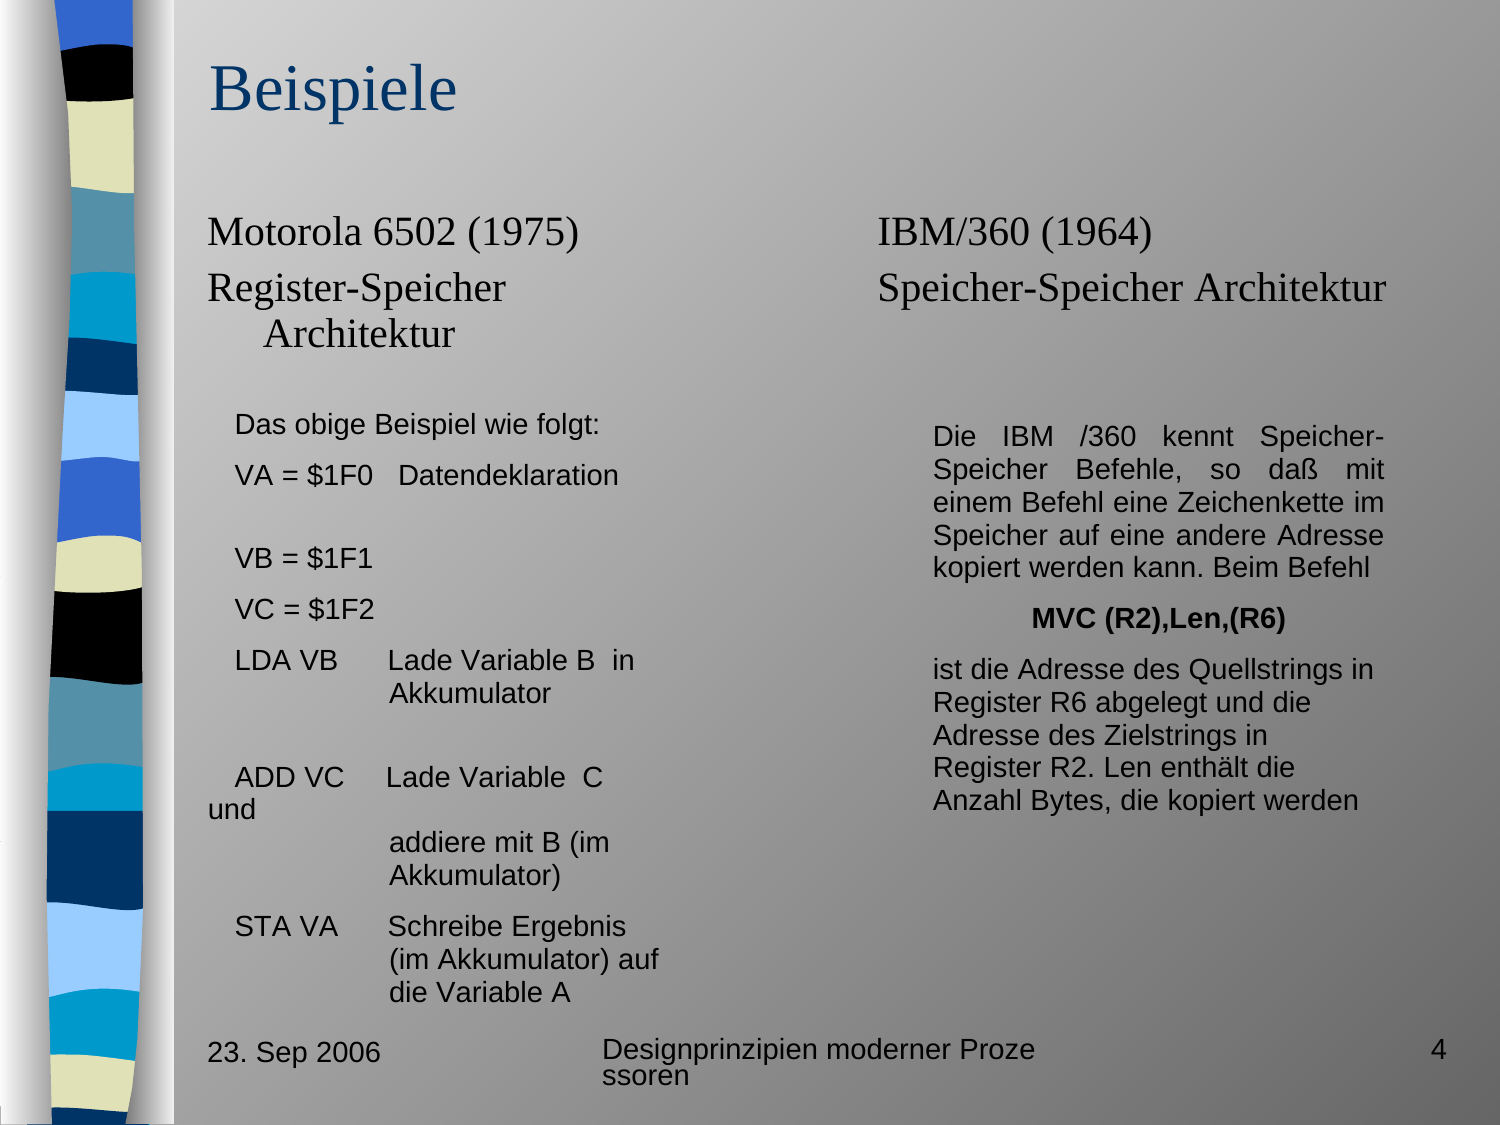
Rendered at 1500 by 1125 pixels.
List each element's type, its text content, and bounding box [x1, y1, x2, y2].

list Motorola 6502 (1975) Register-Speicher Architektur [192, 200, 750, 437]
title Beispiele [194, 0, 1470, 188]
text_box Das obige Beispiel wie folgt: VA = $1F0 Datendeklaration VB = $1F1 VC = $1F2 LDA VB Lade Variable B in Akkumulator ADD VC Lade Variable C und addiere mit B (im Akkumulator) STA VA Schreibe Ergebnis (im Akkumulator) auf die Variable A [174, 399, 675, 1068]
text_box IBM/360 (1964) Speicher-Speicher Architektur [862, 200, 1488, 325]
text_box Die IBM /360 kennt Speicher-Speicher Befehle, so daß mit einem Befehl eine Zeichenkette im Speicher auf eine andere Adresse kopiert werden kann. Beim Befehl MVC (R2),Len,(R6) ist die Adresse des Quellstrings in Register R6 abgelegt und die Adresse des Zielstrings in Register R2. Len enthält die Anzahl Bytes, die kopiert werden [899, 412, 1400, 876]
